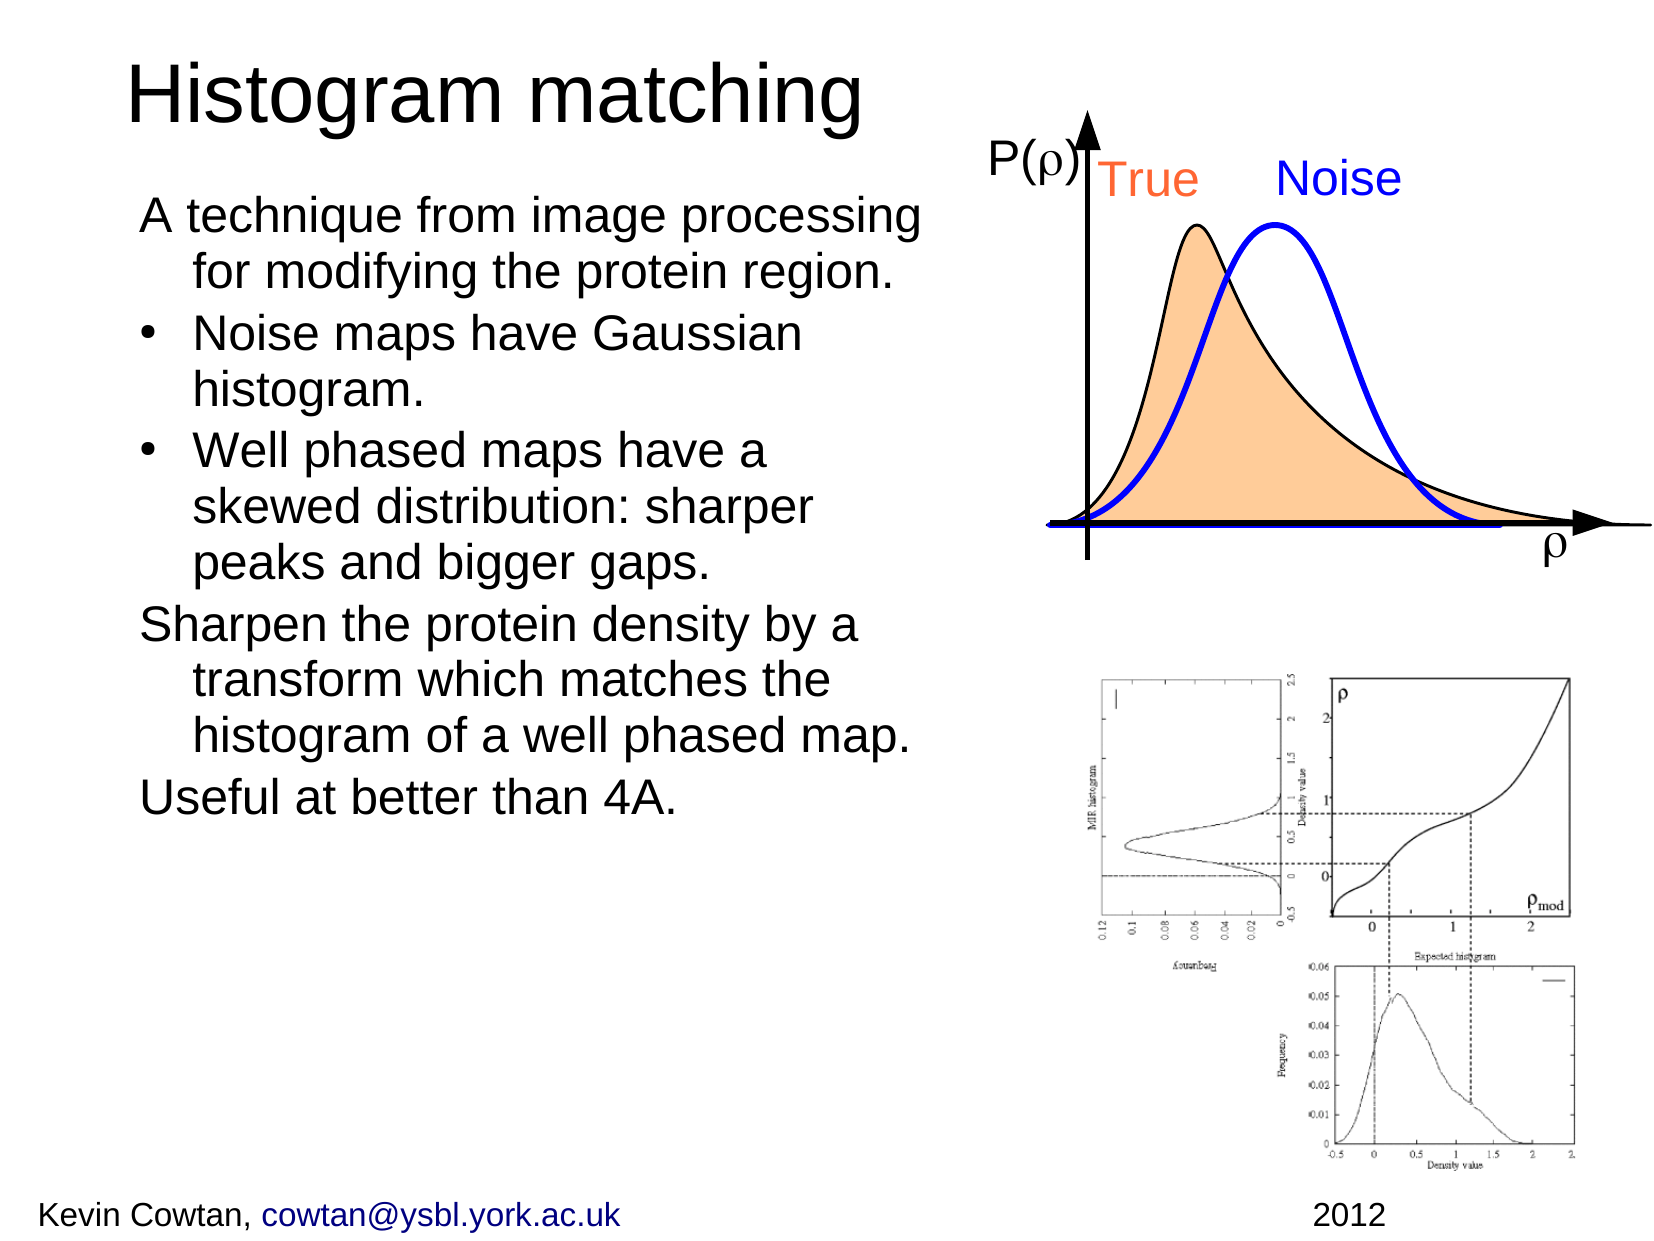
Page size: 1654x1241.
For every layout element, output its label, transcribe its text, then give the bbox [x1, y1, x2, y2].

text_box P(r) [987, 129, 1082, 193]
text_box Noise [1275, 150, 1403, 213]
title Histogram matching [125, 37, 1538, 151]
picture [1087, 674, 1576, 1171]
text_box [1072, 511, 1085, 519]
list A technique from image processing for modifying the protein region. Noise maps have Gaussian histogram. Well phased maps have a skewed distribution: sharper peaks and bigger gaps. Sharpen the protein density by a transform which matches the histogram of a well phased map. Useful at better than 4A. [121, 187, 938, 1127]
text_box [1421, 482, 1563, 520]
text_box r [1541, 526, 1570, 573]
text_box [1090, 225, 1226, 513]
text_box [1093, 280, 1457, 520]
text_box True [1097, 150, 1201, 213]
